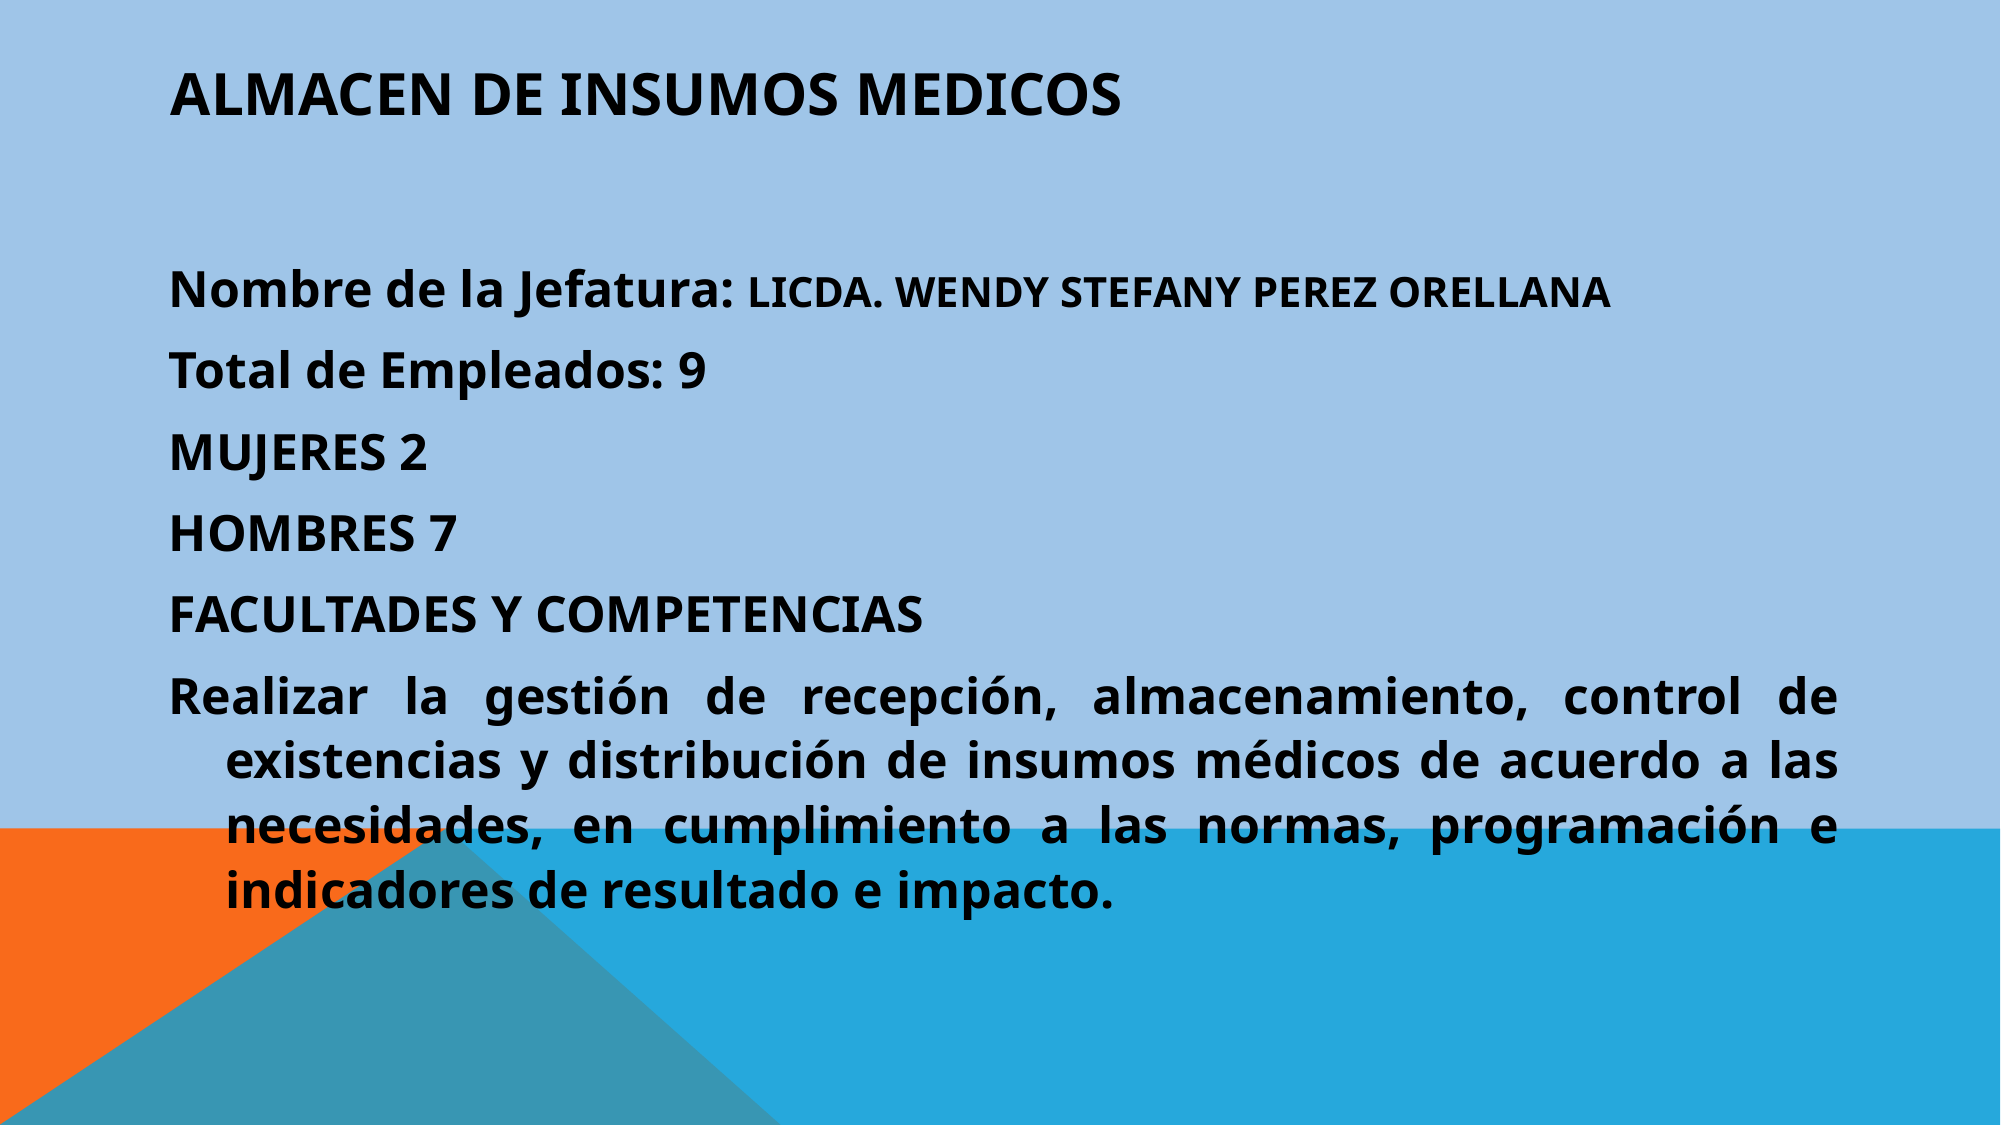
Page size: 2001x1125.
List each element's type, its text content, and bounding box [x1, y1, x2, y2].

text_box ALMACEN DE INSUMOS MEDICOS [156, 50, 1857, 220]
text_box Nombre de la Jefatura: LICDA. WENDY STEFANY PEREZ ORELLANA Total de Empleados: 9 MUJERES 2 HOMBRES 7 FACULTADES Y COMPETENCIAS Realizar la gestión de recepción, almacenamiento, control de existencias y distribución de insumos médicos de acuerdo a las necesidades, en cumplimiento a las normas, programación e indicadores de resultado e impacto. [154, 244, 1855, 956]
